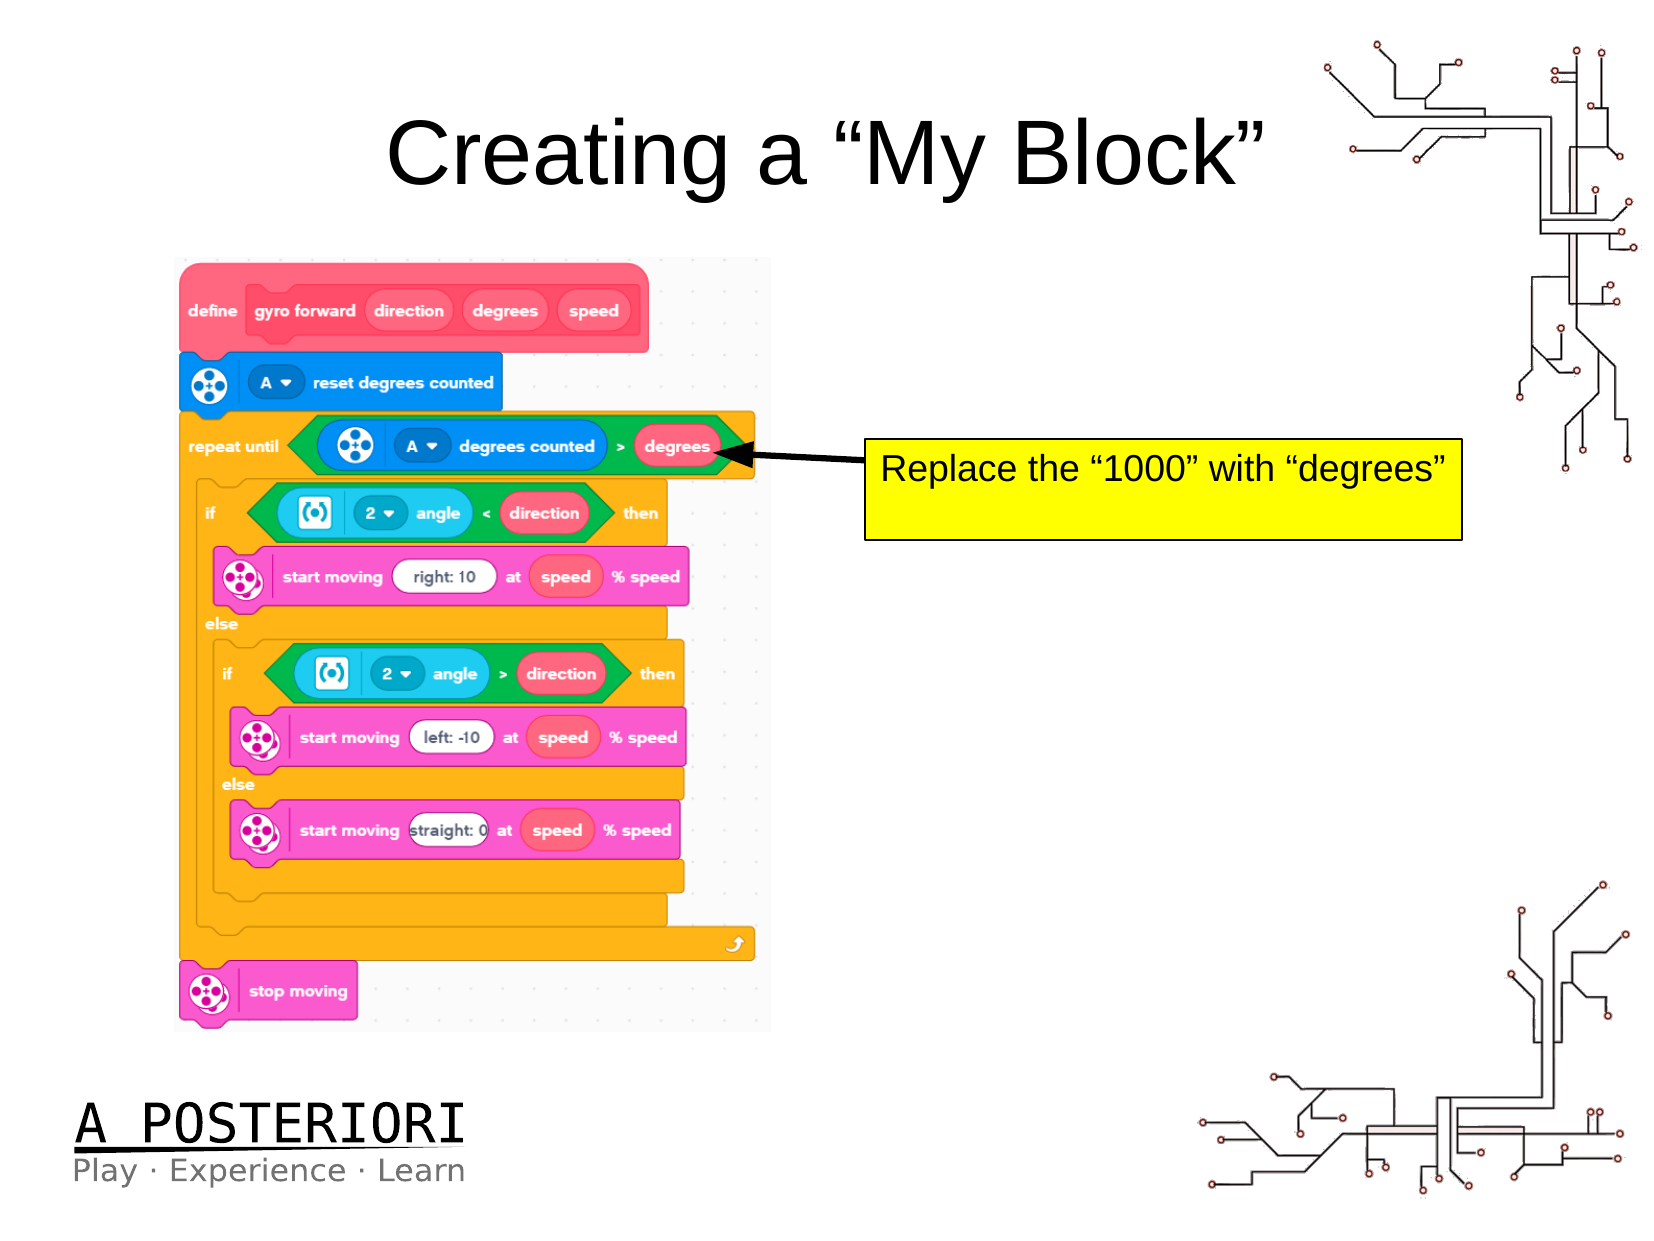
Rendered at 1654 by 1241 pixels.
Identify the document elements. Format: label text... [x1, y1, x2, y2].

title Creating a “My Block” [82, 49, 1571, 257]
picture [1177, 863, 1635, 1200]
picture [1305, 35, 1643, 495]
picture [174, 257, 771, 1032]
text_box Replace the “1000” with “degrees” [864, 439, 1462, 541]
